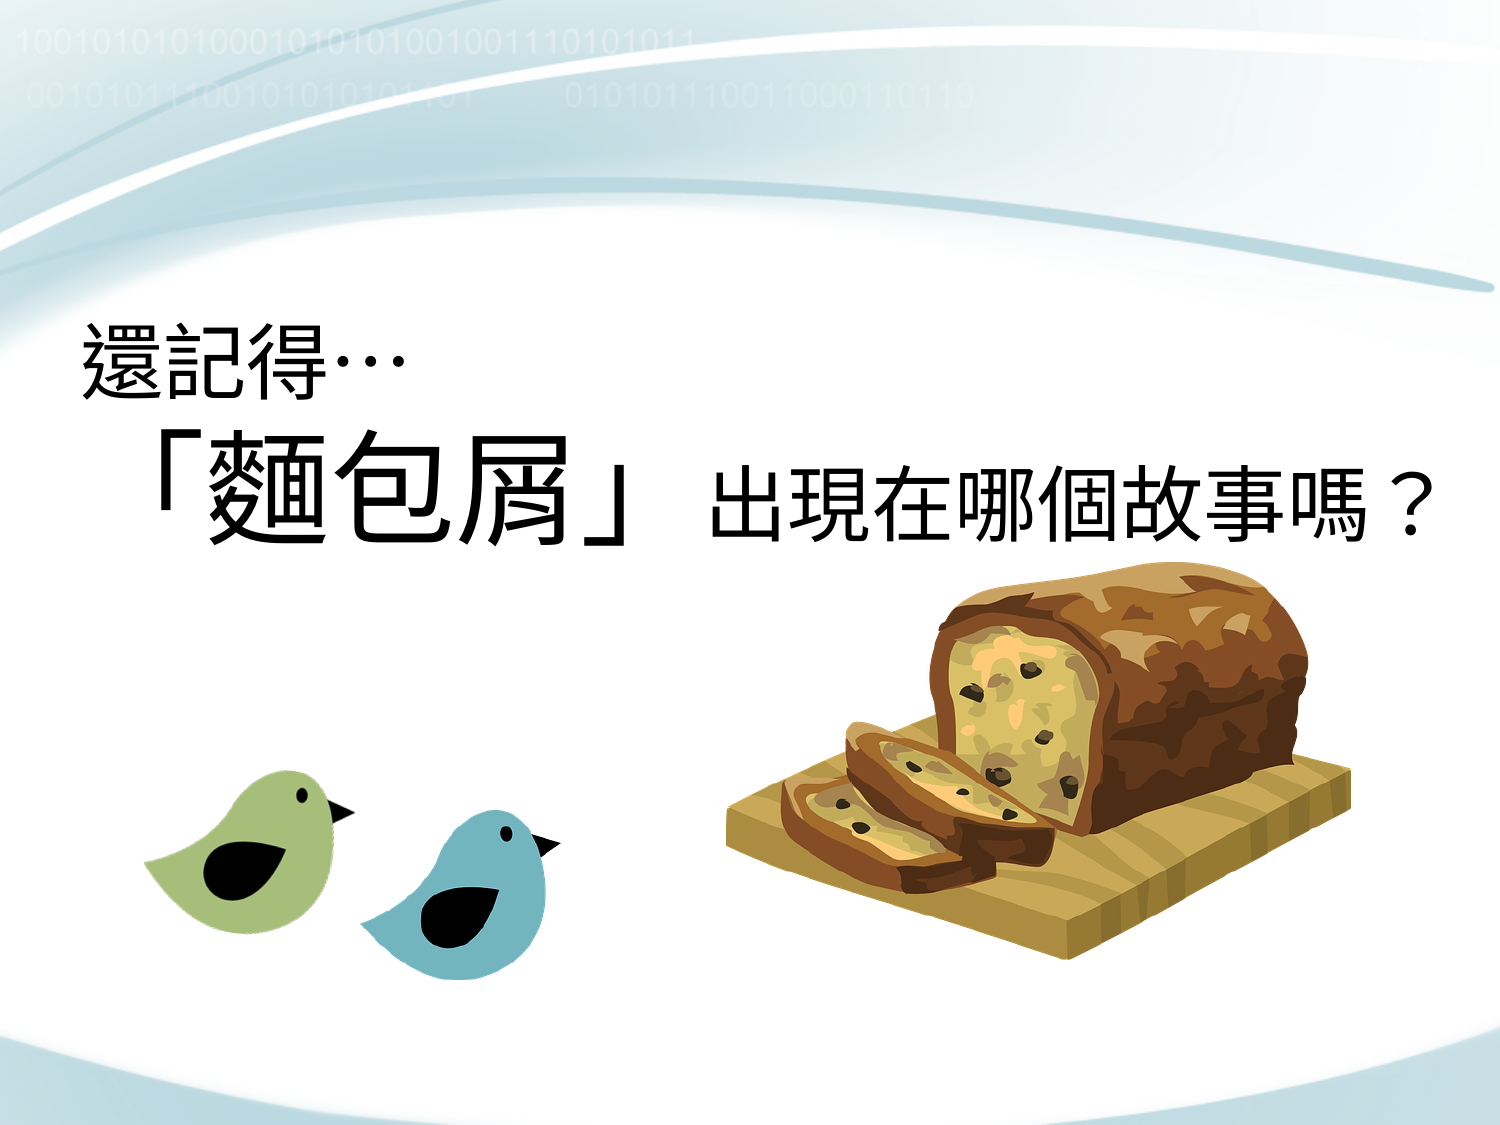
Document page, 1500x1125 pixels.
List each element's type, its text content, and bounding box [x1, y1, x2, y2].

picture [135, 751, 360, 948]
picture [360, 810, 561, 980]
title 還記得… 「麵包屑」出現在哪個故事嗎？ [64, 302, 1415, 491]
picture [726, 562, 1351, 960]
